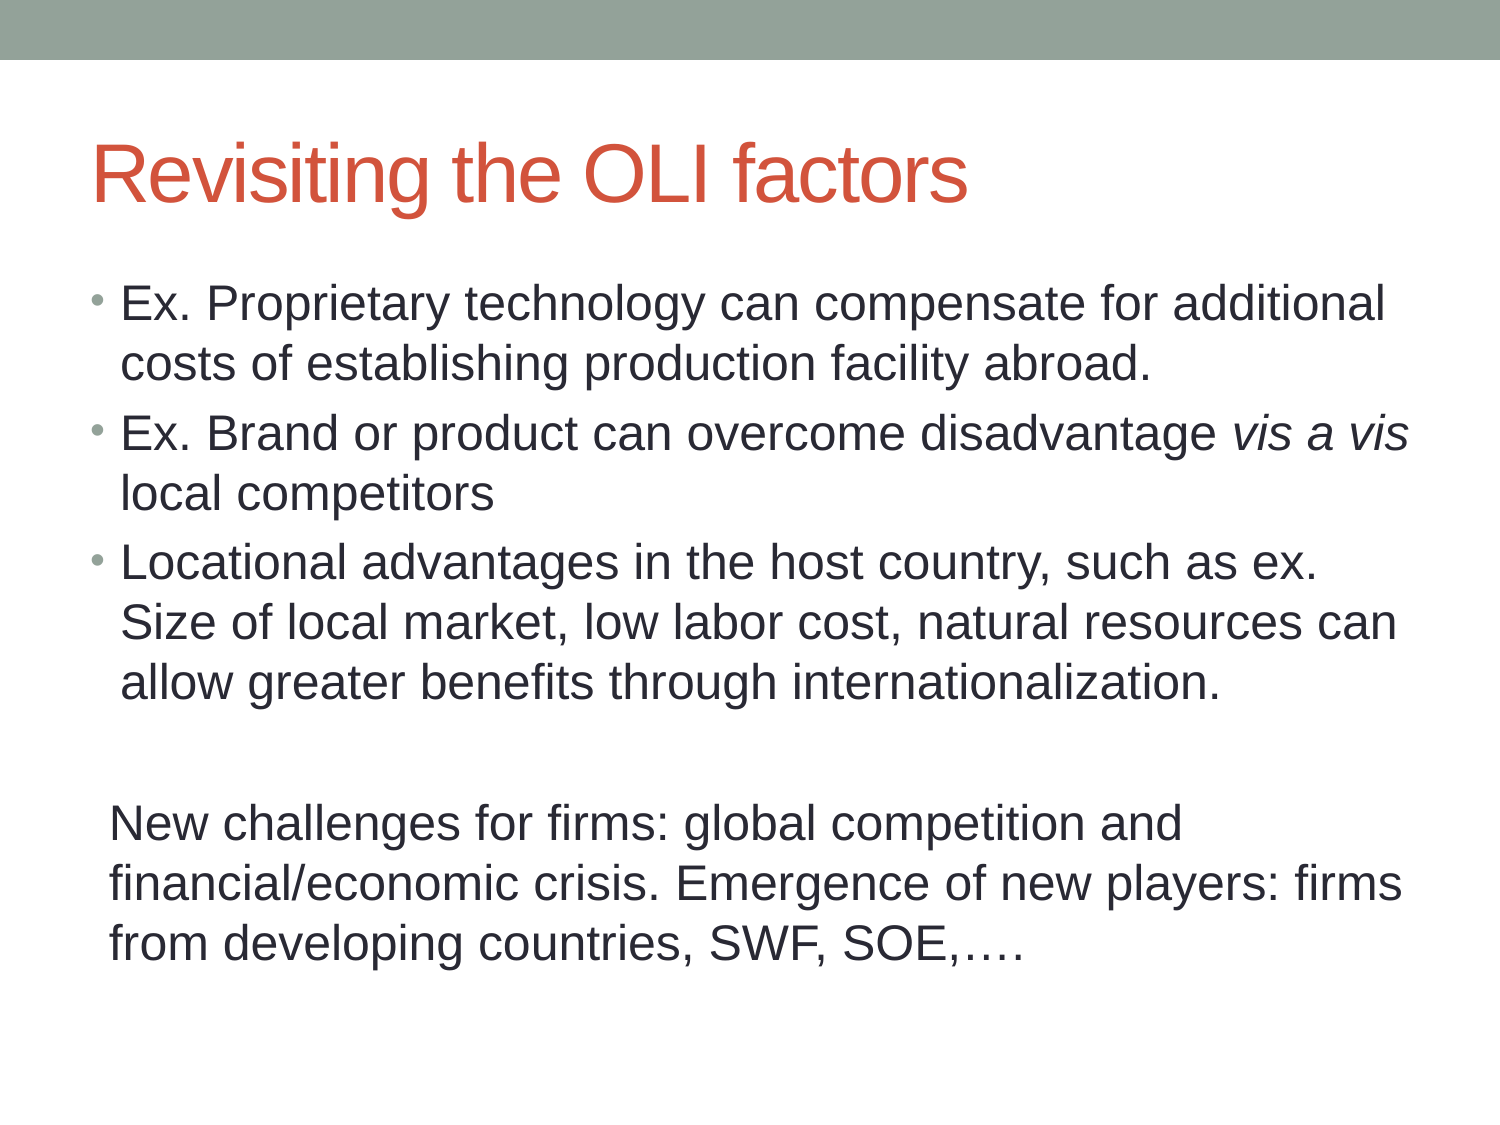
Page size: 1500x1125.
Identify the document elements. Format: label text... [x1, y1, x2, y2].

title Revisiting the OLI factors [75, 87, 1425, 250]
list Ex. Proprietary technology can compensate for additional costs of establishing production facility abroad. Ex. Brand or product can overcome disadvantage vis a vis local competitors Locational advantages in the host country, such as ex. Size of local market, low labor cost, natural resources can allow greater benefits through internationalization. New challenges for firms: global competition and financial/economic crisis. Emergence of new players: firms from developing countries, SWF, SOE,…. [75, 262, 1425, 1063]
